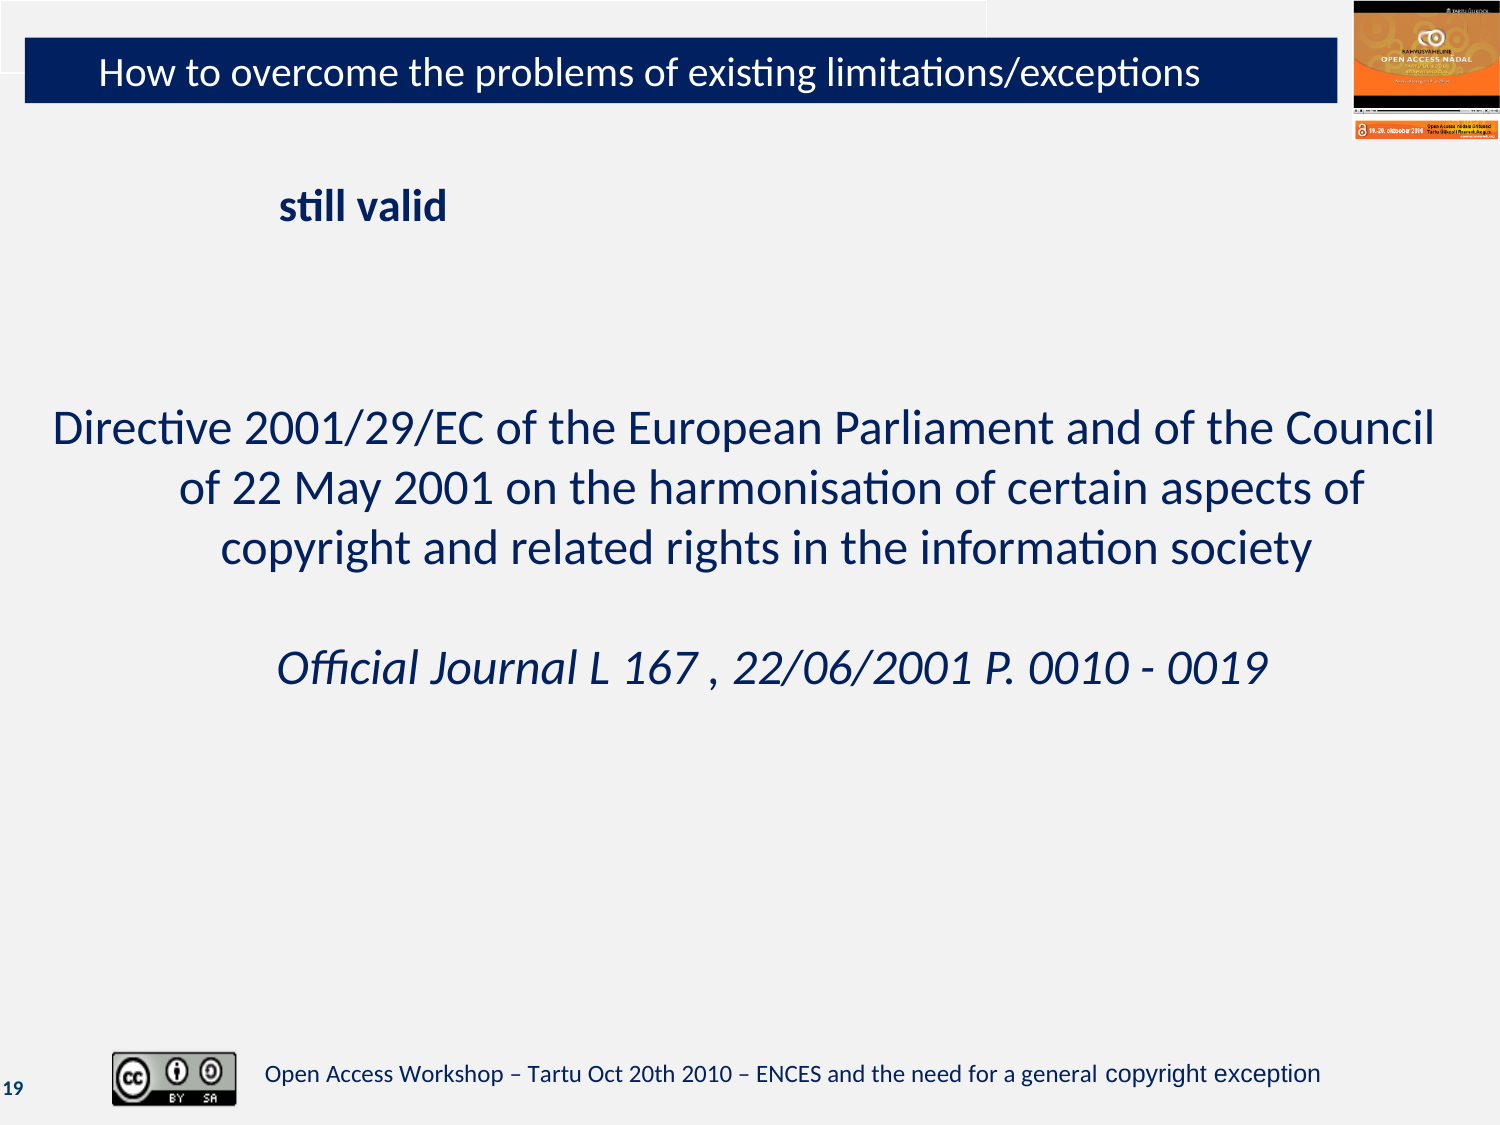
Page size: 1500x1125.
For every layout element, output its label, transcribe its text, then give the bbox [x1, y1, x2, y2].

text_box Directive 2001/29/EC of the European Parliament and of the Council of 22 May 2001 on the harmonisation of certain aspects of copyright and related rights in the information society Official Journal L 167 , 22/06/2001 P. 0010 - 0019 [23, 386, 1465, 1032]
subtitle still valid [222, 175, 1273, 282]
text_box How to overcome the problems of existing limitations/exceptions [24, 37, 1338, 104]
